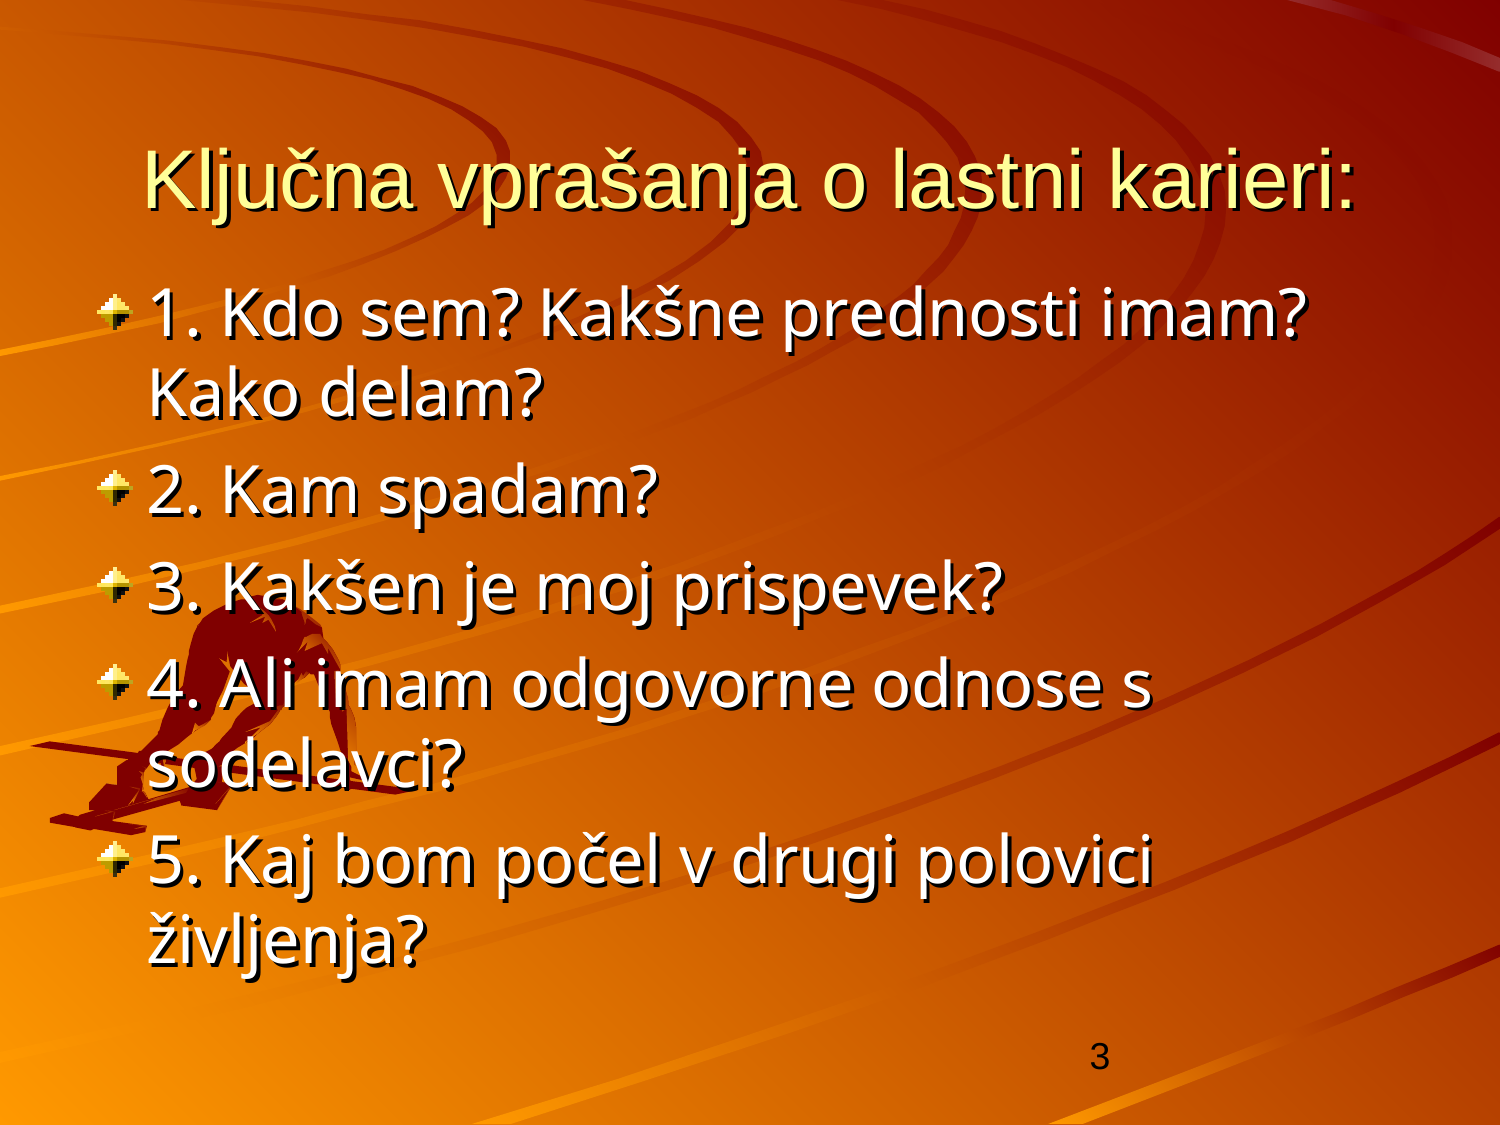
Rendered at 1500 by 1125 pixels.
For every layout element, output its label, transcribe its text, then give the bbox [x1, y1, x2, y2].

list 1. Kdo sem? Kakšne prednosti imam? Kako delam? 2. Kam spadam? 3. Kakšen je moj prispevek? 4. Ali imam odgovorne odnose s sodelavci? 5. Kaj bom počel v drugi polovici življenja? [75, 262, 1426, 1006]
title Ključna vprašanja o lastni karieri: [75, 25, 1426, 233]
